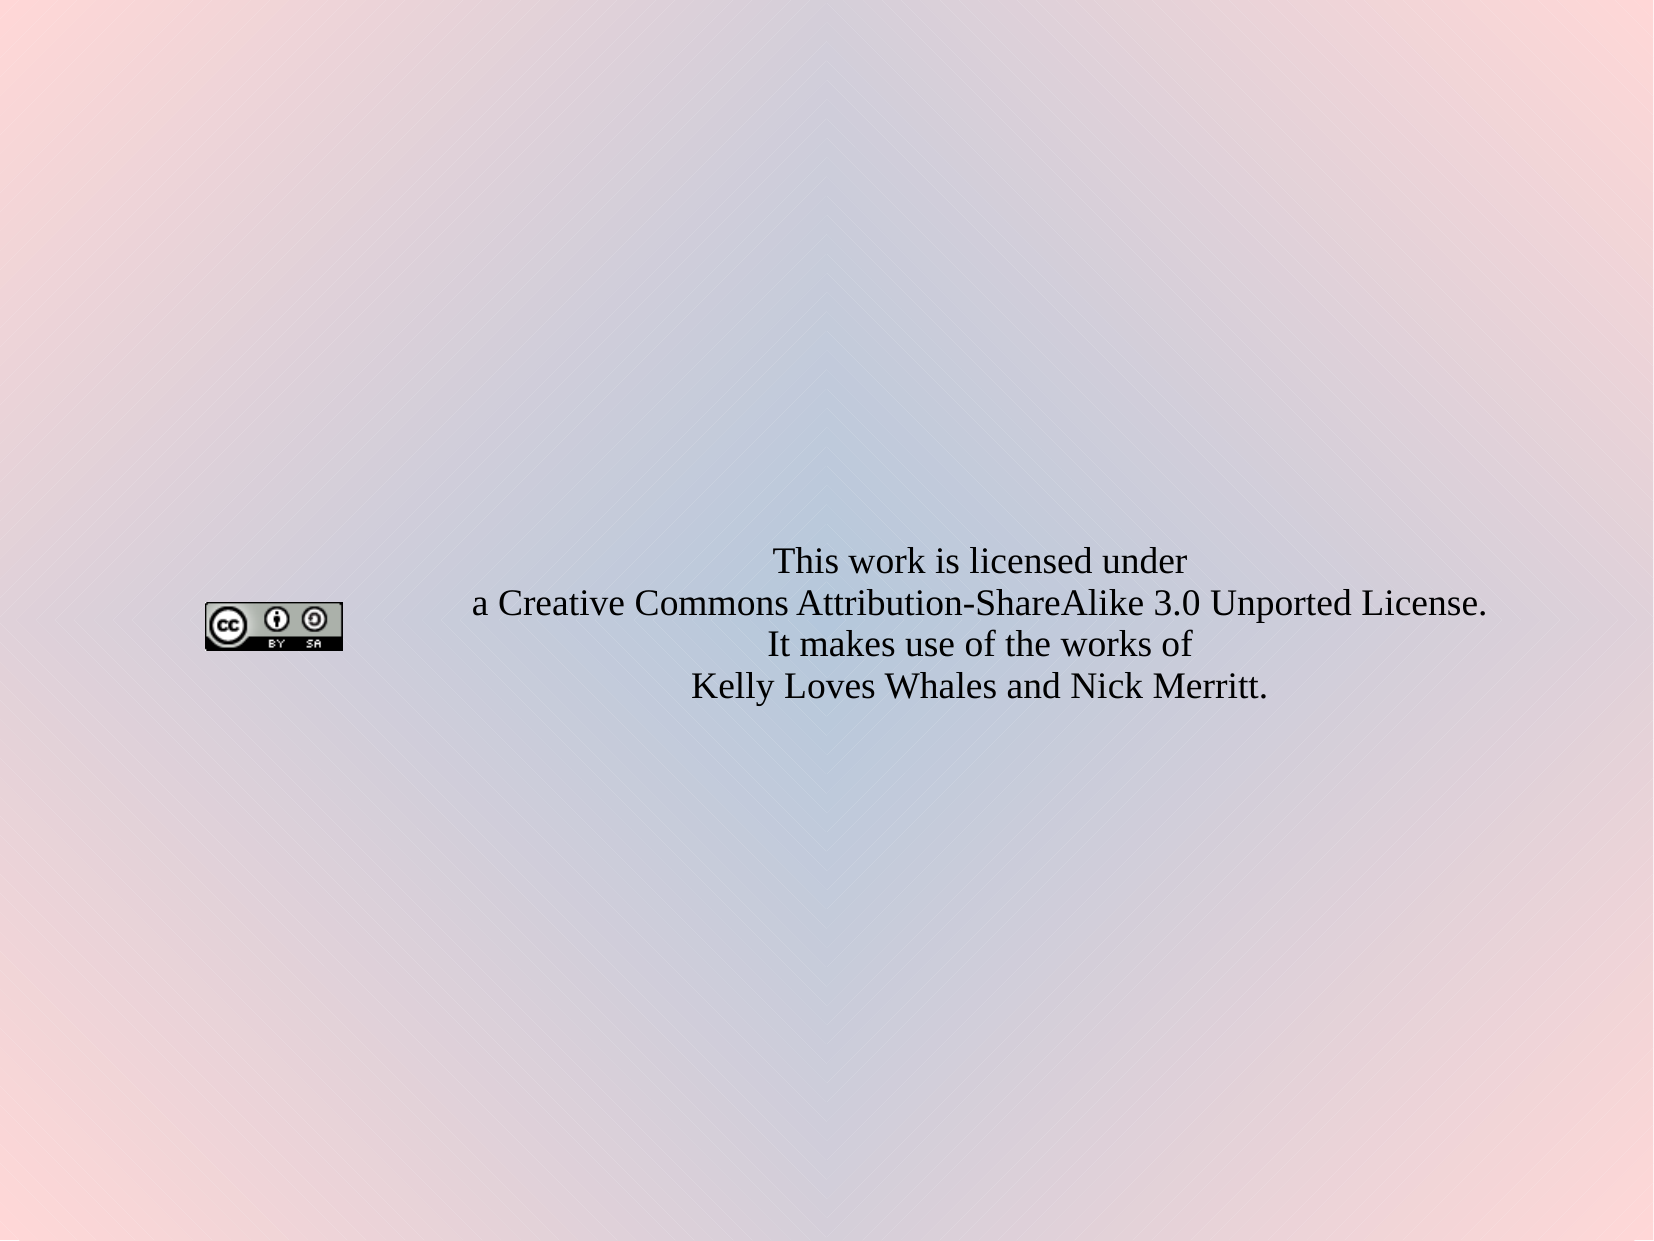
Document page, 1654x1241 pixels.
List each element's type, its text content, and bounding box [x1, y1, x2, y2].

picture [205, 602, 343, 651]
title This work is licensed under a Creative Commons Attribution-ShareAlike 3.0 Unported License. It makes use of the works of Kelly Loves Whales and Nick Merritt. [431, 519, 1530, 727]
